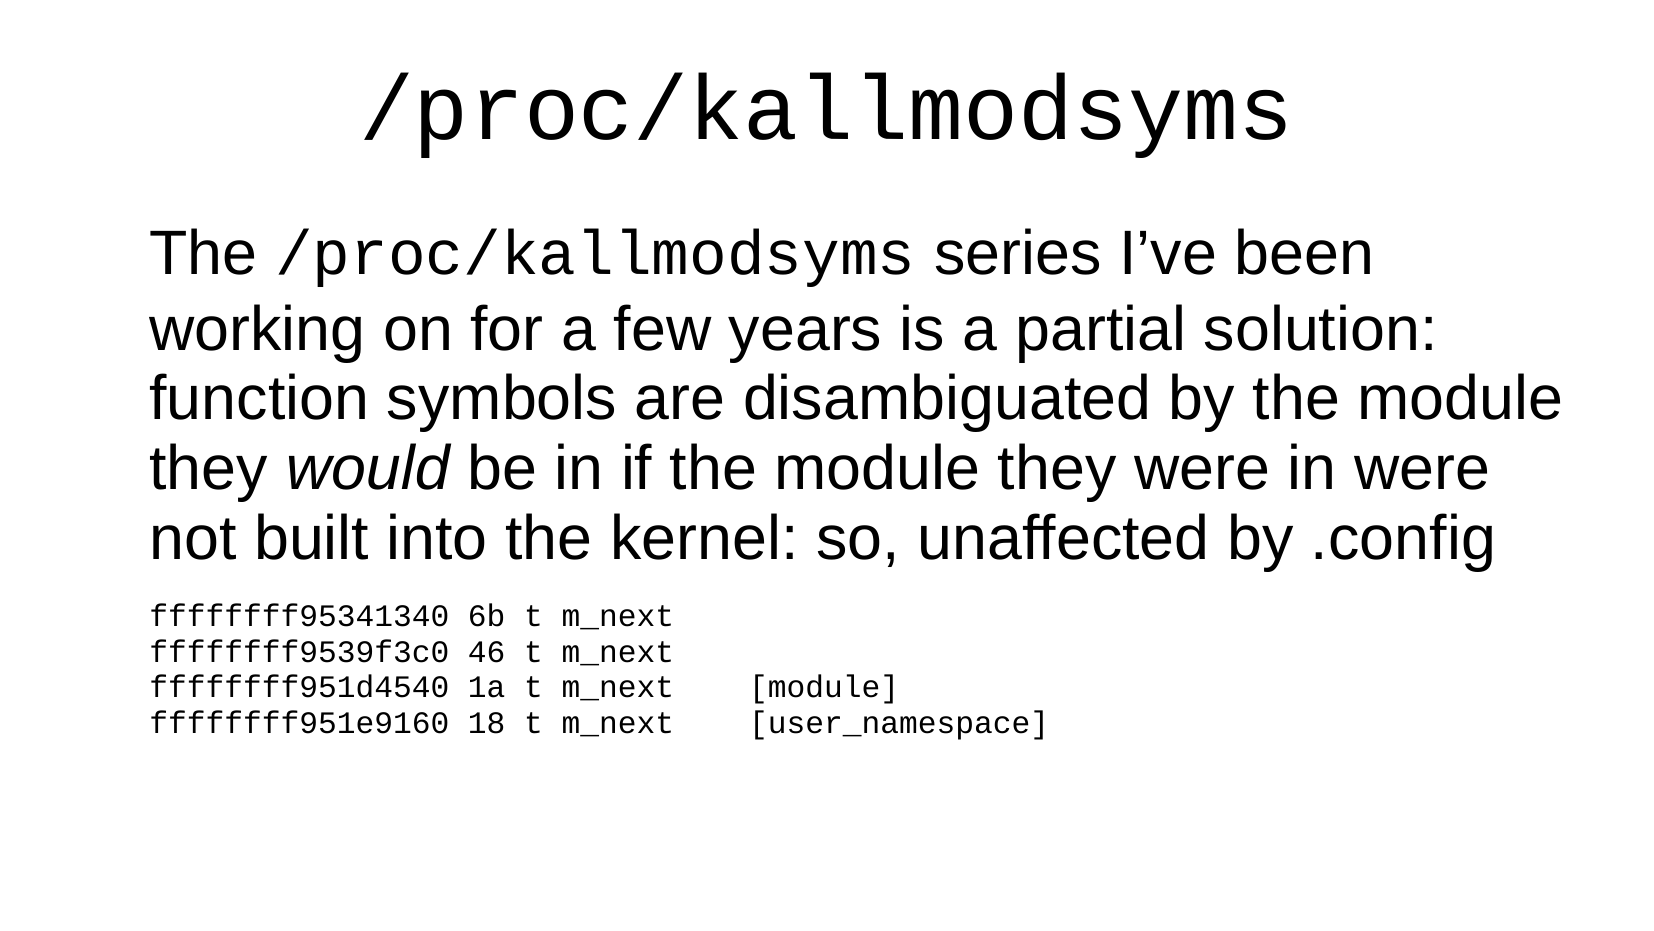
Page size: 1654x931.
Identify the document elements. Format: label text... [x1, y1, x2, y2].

text_box [1476, 555, 1530, 638]
list The /proc/kallmodsyms series I’ve been working on for a few years is a partial solution: function symbols are disambiguated by the module they would be in if the module they were in were not built into the kernel: so, unaffected by .config ffffffff95341340 6b t m_next ffffffff9539f3c0 46 t m_next ffffffff951d4540 1a t m_next [module] ffffffff951e9160 18 t m_next [user_namespace] [82, 217, 1571, 758]
title /proc/kallmodsyms [82, 37, 1571, 193]
text_box [637, 649, 668, 720]
